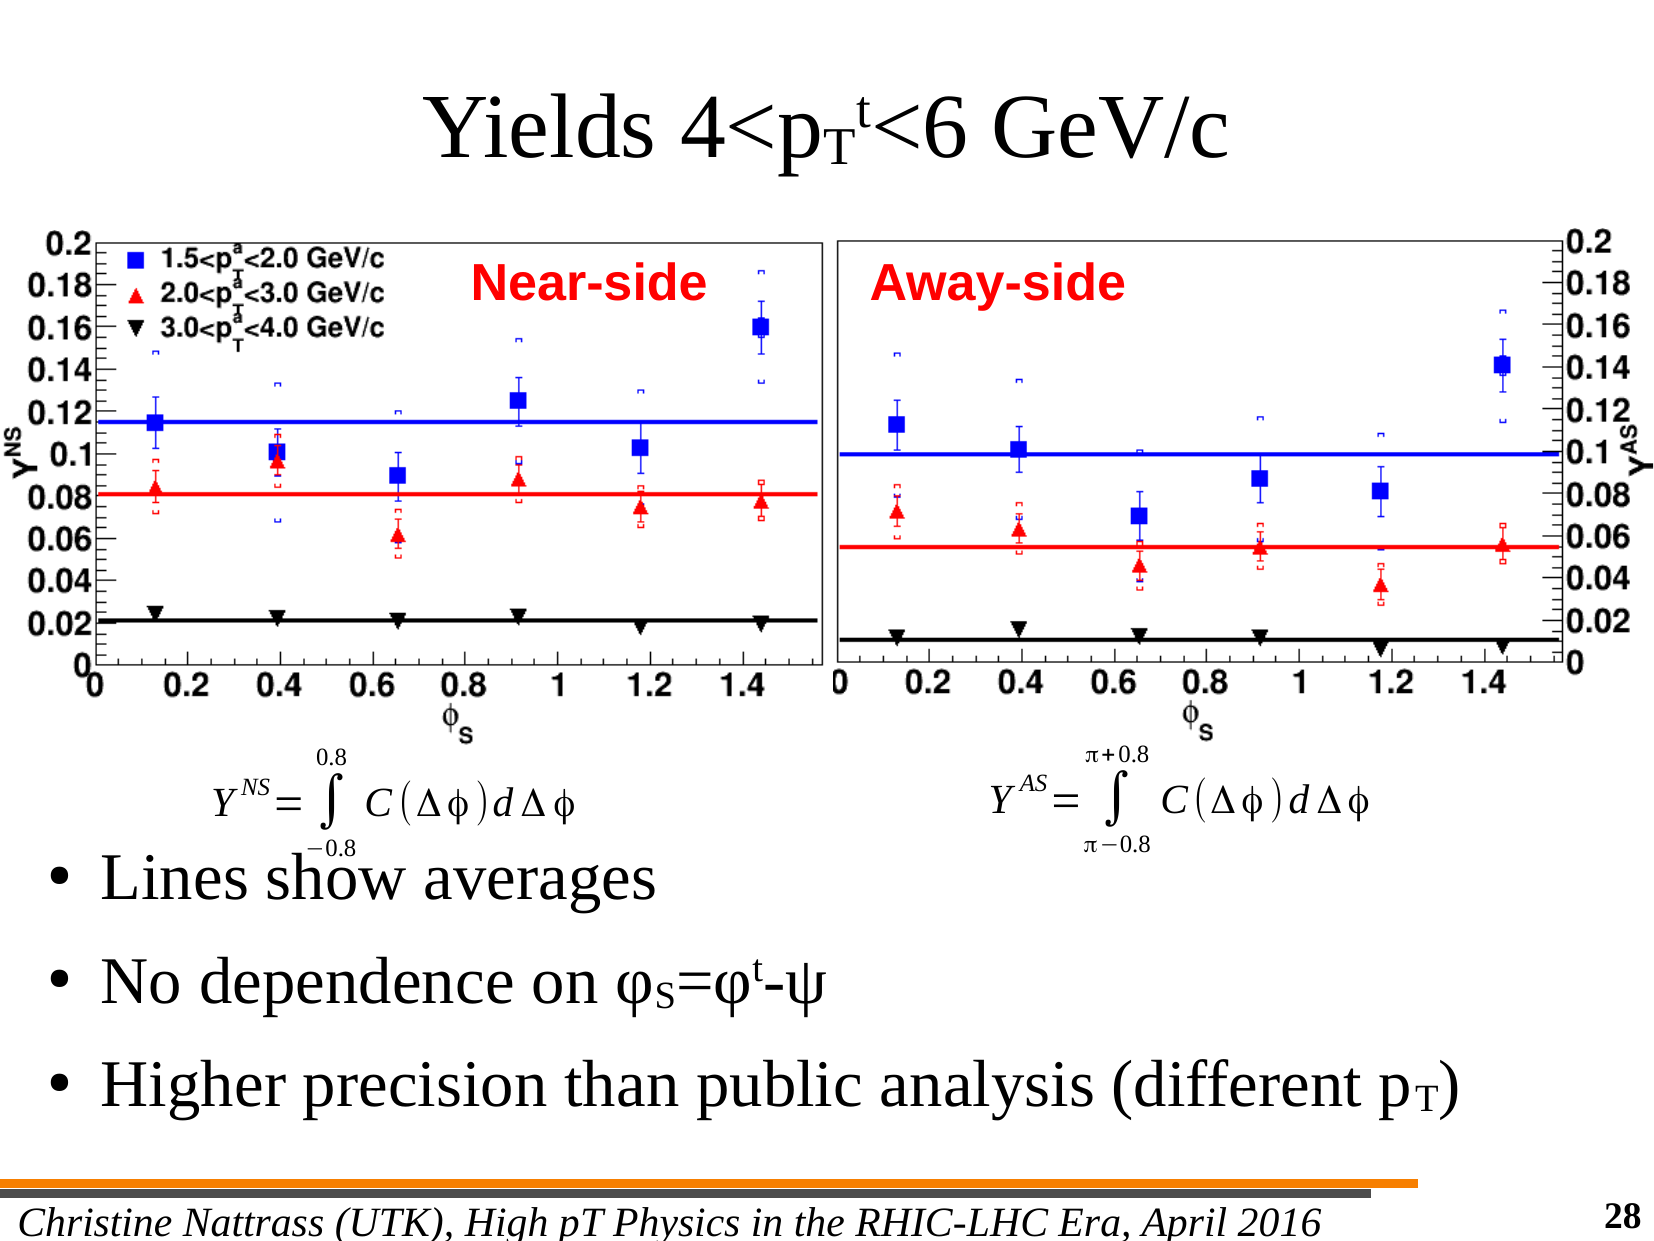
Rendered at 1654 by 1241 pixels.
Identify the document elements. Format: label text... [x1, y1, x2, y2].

chart [982, 740, 1381, 859]
chart [205, 743, 586, 862]
list Lines show averages No dependence on φS=φt-ψ Higher precision than public analysis (different pT) [30, 840, 1636, 1171]
title Yields 4<pTt<6 GeV/c [82, 58, 1571, 195]
text_box Near-side [441, 246, 742, 320]
picture [0, 230, 826, 749]
picture [833, 228, 1654, 746]
text_box Away-side [854, 246, 1155, 320]
